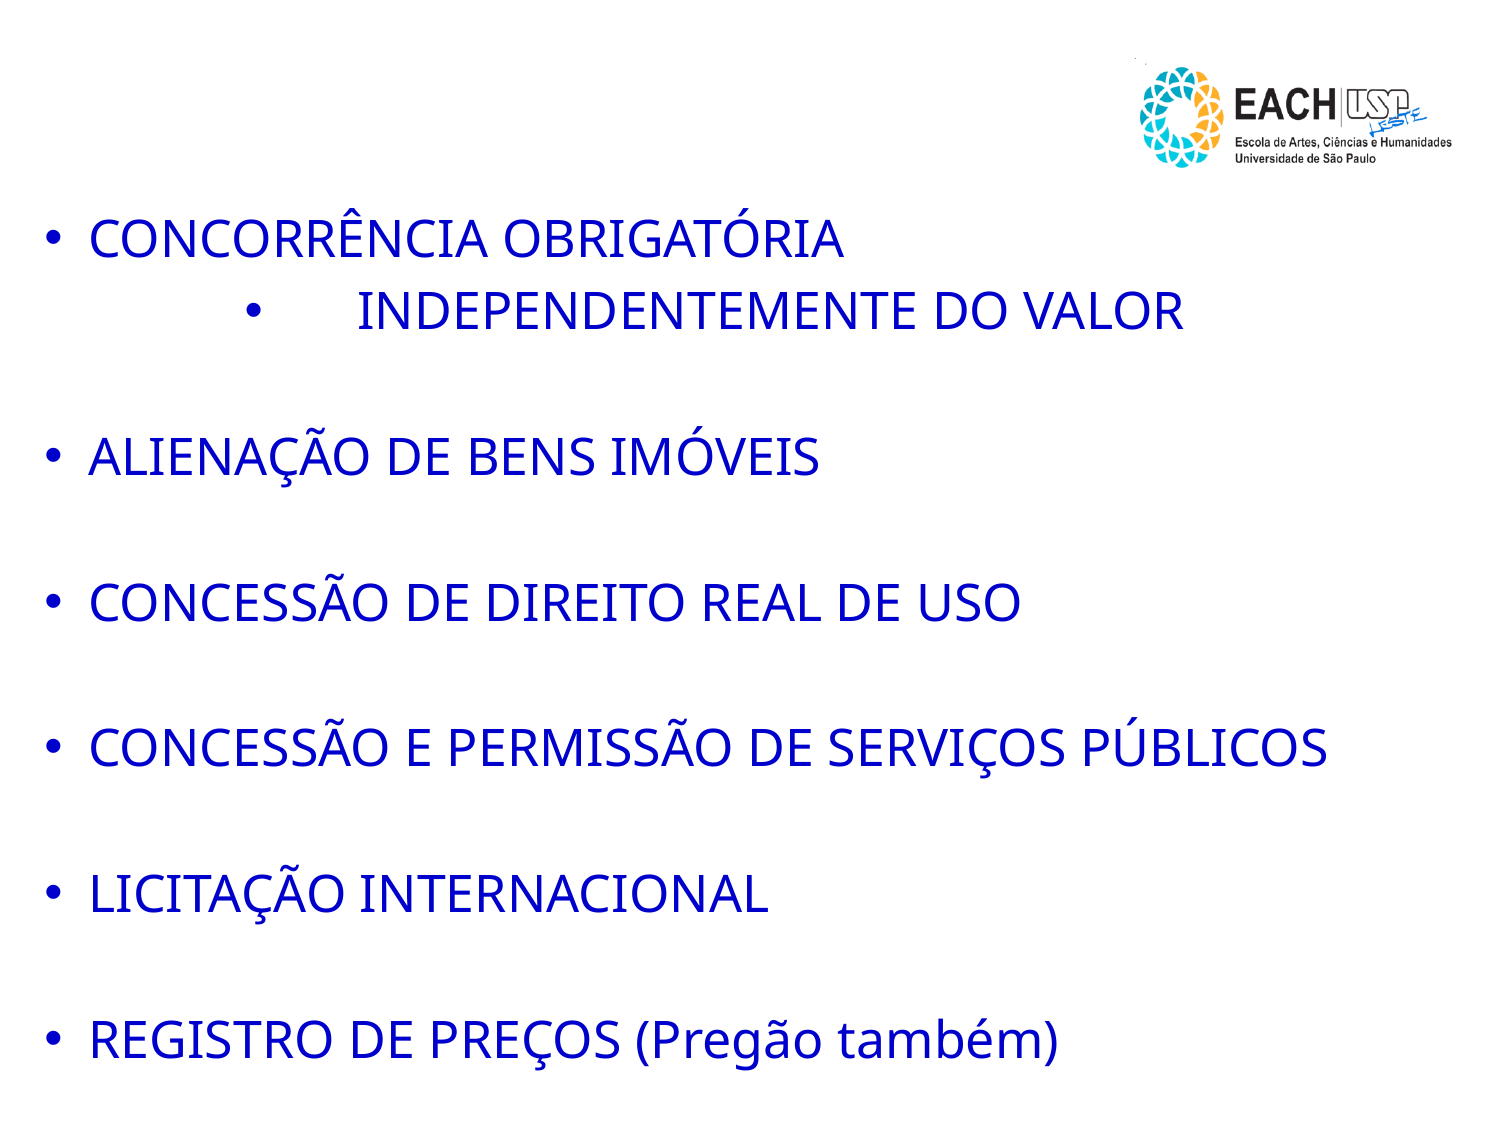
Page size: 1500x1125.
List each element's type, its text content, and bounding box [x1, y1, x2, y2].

picture [1134, 54, 1480, 196]
list CONCORRÊNCIA OBRIGATÓRIA INDEPENDENTEMENTE DO VALOR ALIENAÇÃO DE BENS IMÓVEIS CONCESSÃO DE DIREITO REAL DE USO CONCESSÃO E PERMISSÃO DE SERVIÇOS PÚBLICOS LICITAÇÃO INTERNACIONAL REGISTRO DE PREÇOS (Pregão também) [29, 197, 1471, 1083]
